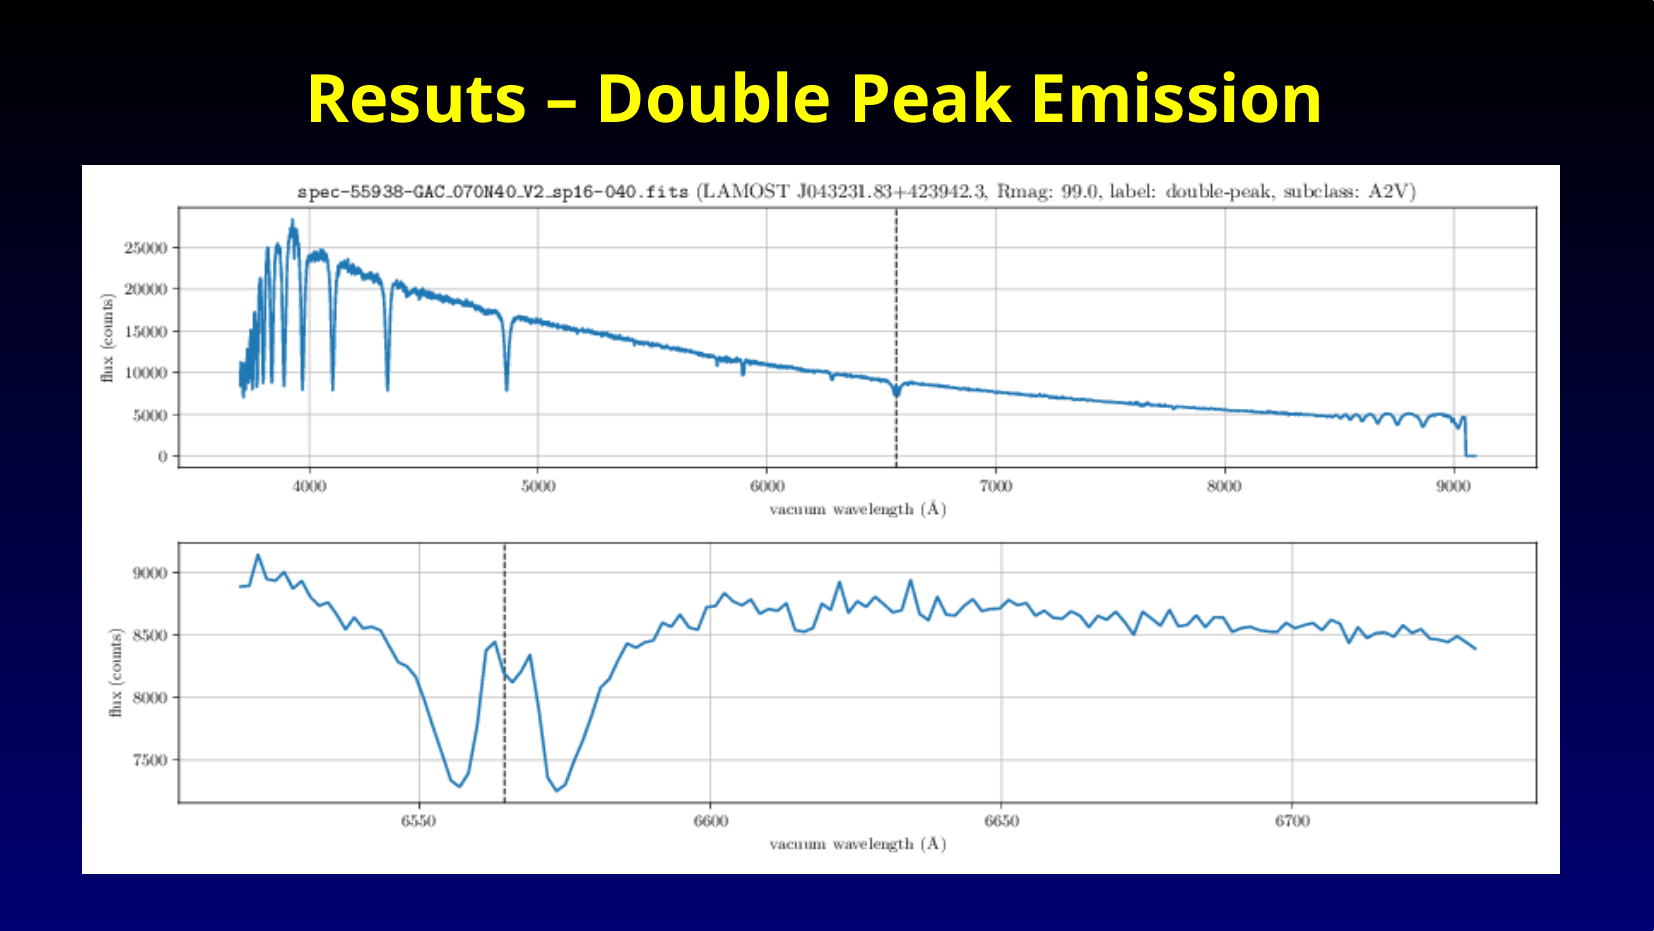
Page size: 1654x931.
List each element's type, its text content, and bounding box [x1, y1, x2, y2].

list [59, 206, 1561, 931]
picture [82, 165, 1560, 875]
title Resuts – Double Peak Emission [117, 15, 1565, 178]
